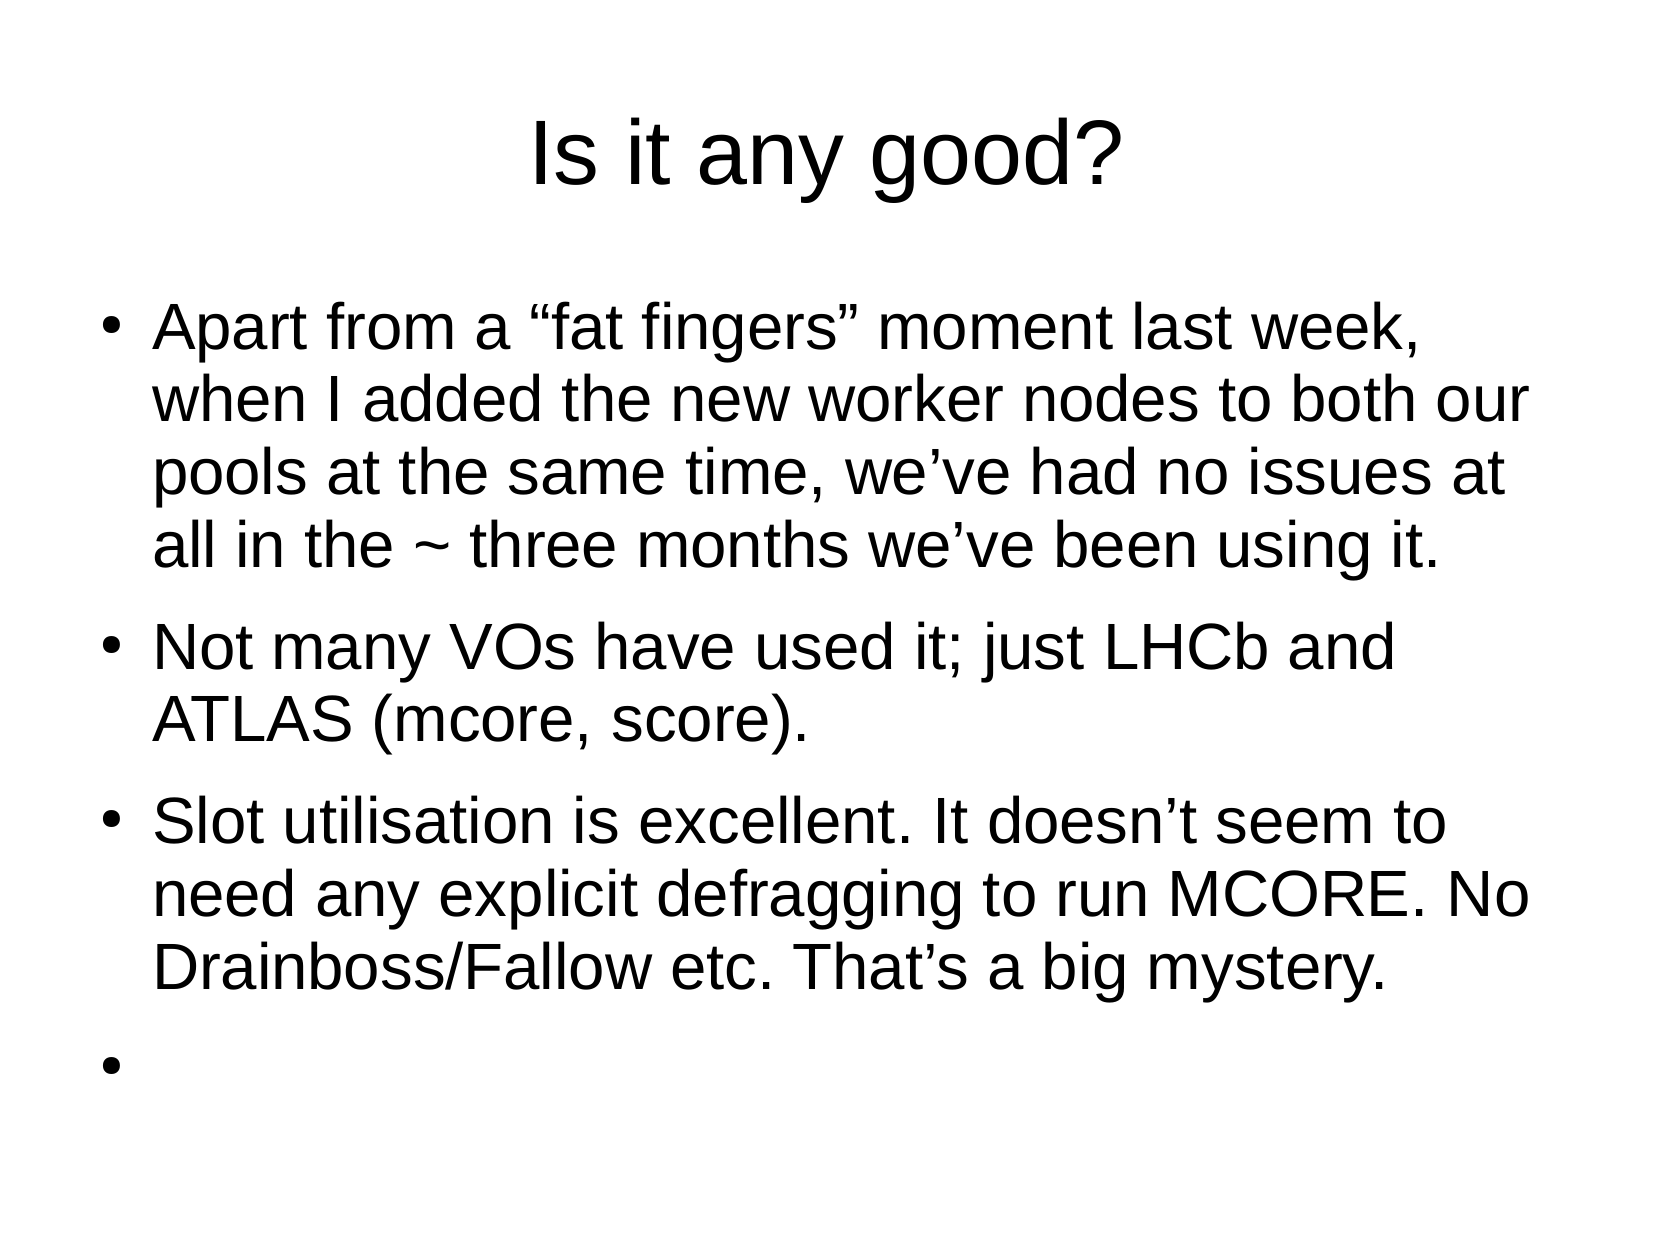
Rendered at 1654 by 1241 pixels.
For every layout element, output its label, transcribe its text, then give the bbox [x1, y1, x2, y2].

list Apart from a “fat fingers” moment last week, when I added the new worker nodes to both our pools at the same time, we’ve had no issues at all in the ~ three months we’ve been using it. Not many VOs have used it; just LHCb and ATLAS (mcore, score). Slot utilisation is excellent. It doesn’t seem to need any explicit defragging to run MCORE. No Drainboss/Fallow etc. That’s a big mystery. [82, 290, 1571, 1010]
title Is it any good? [82, 49, 1571, 257]
